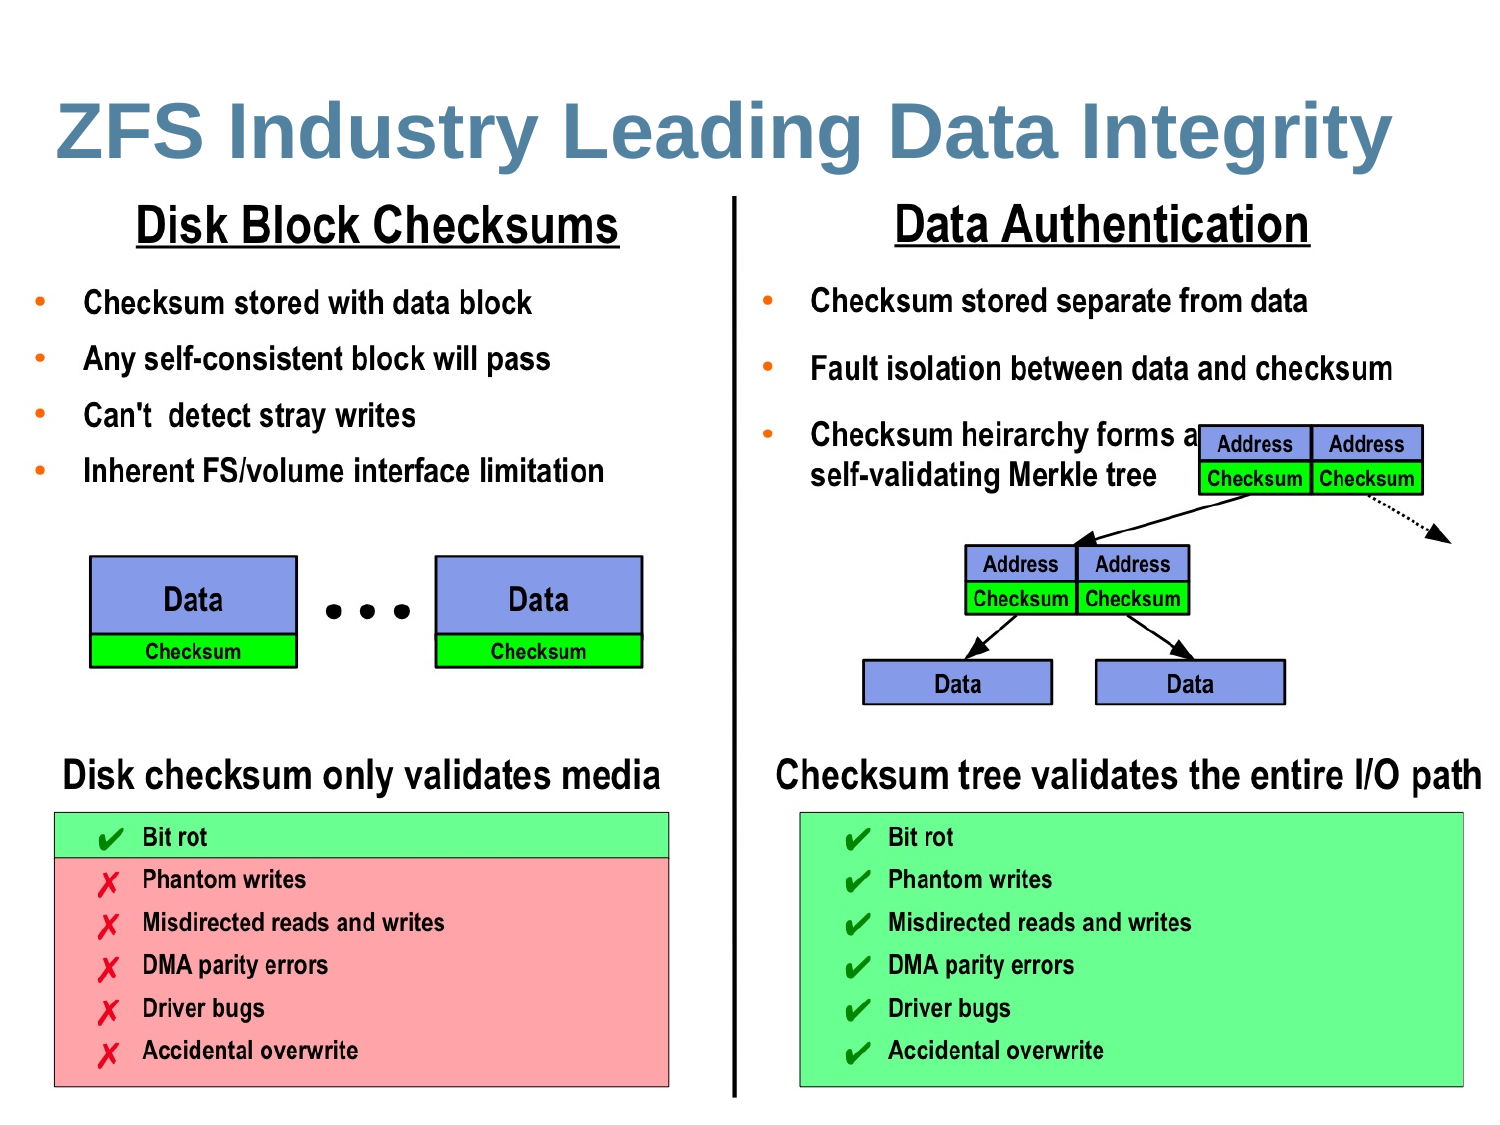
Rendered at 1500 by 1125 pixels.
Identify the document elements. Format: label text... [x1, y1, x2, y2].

title ZFS Industry Leading Data Integrity [55, 98, 1418, 183]
picture [24, 183, 1488, 1102]
